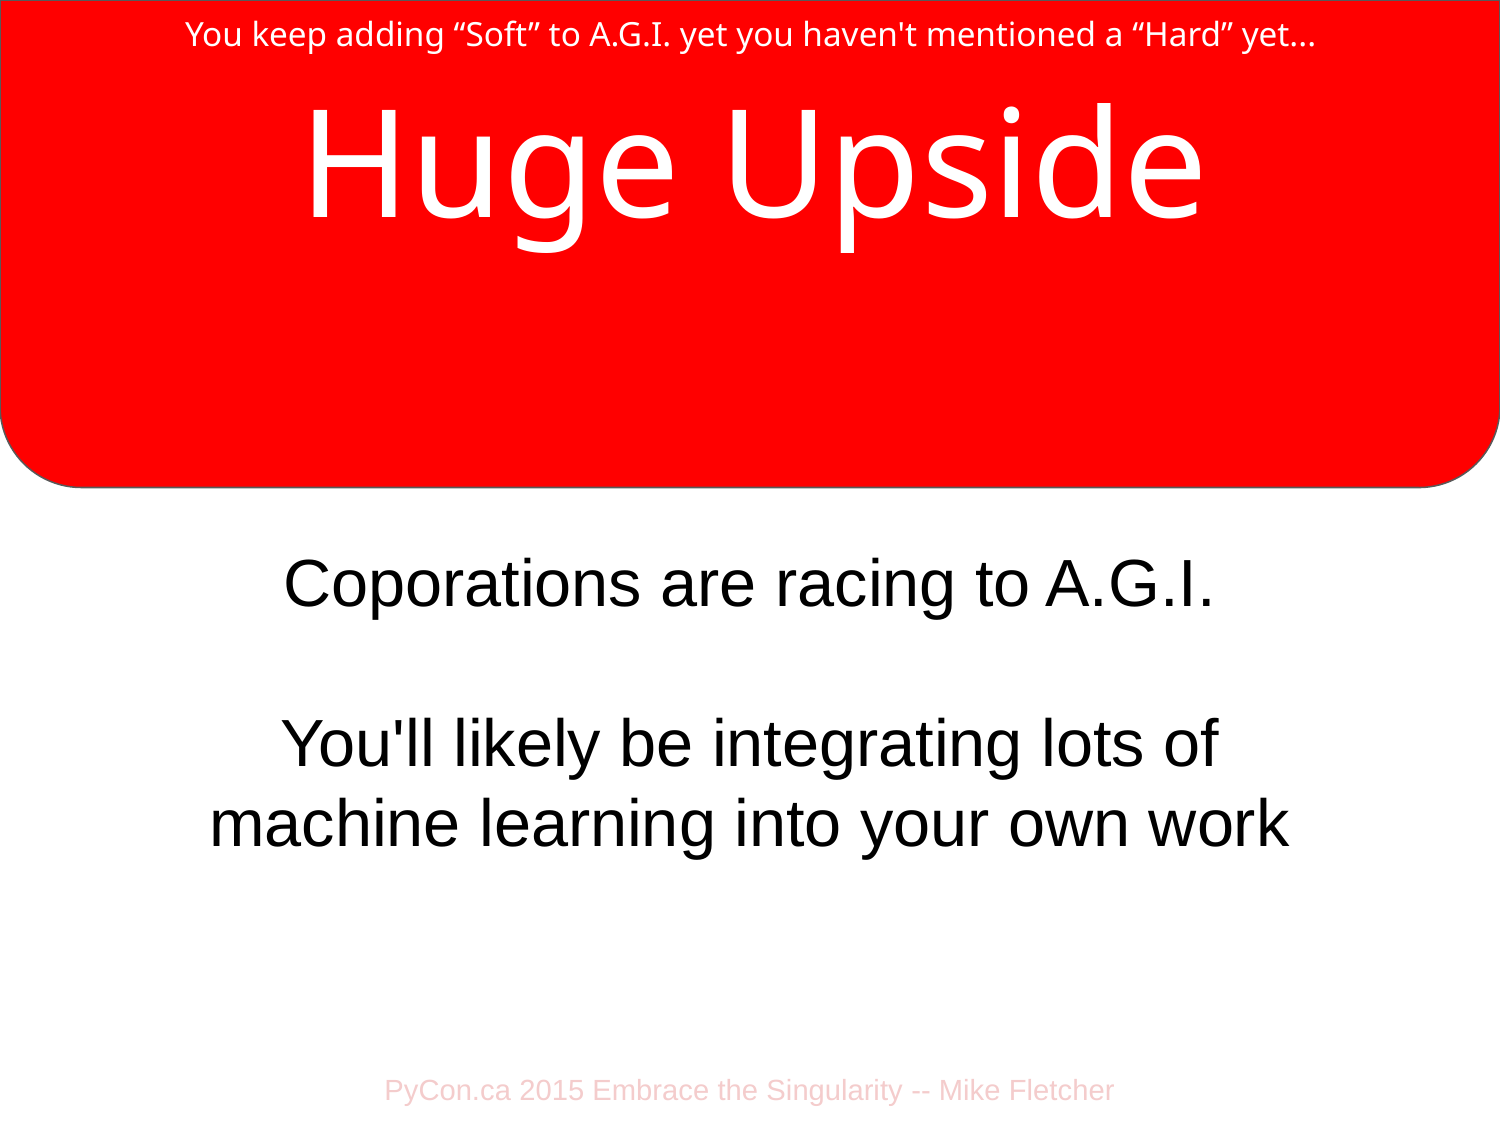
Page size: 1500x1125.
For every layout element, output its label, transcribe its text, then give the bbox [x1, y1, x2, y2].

title Huge Upside [28, 65, 1480, 488]
subtitle Coporations are racing to A.G.I. You'll likely be integrating lots of machine learning into your own work [0, 525, 1500, 1107]
subtitle You keep adding “Soft” to A.G.I. yet you haven't mentioned a “Hard” yet... [1, 0, 1500, 65]
